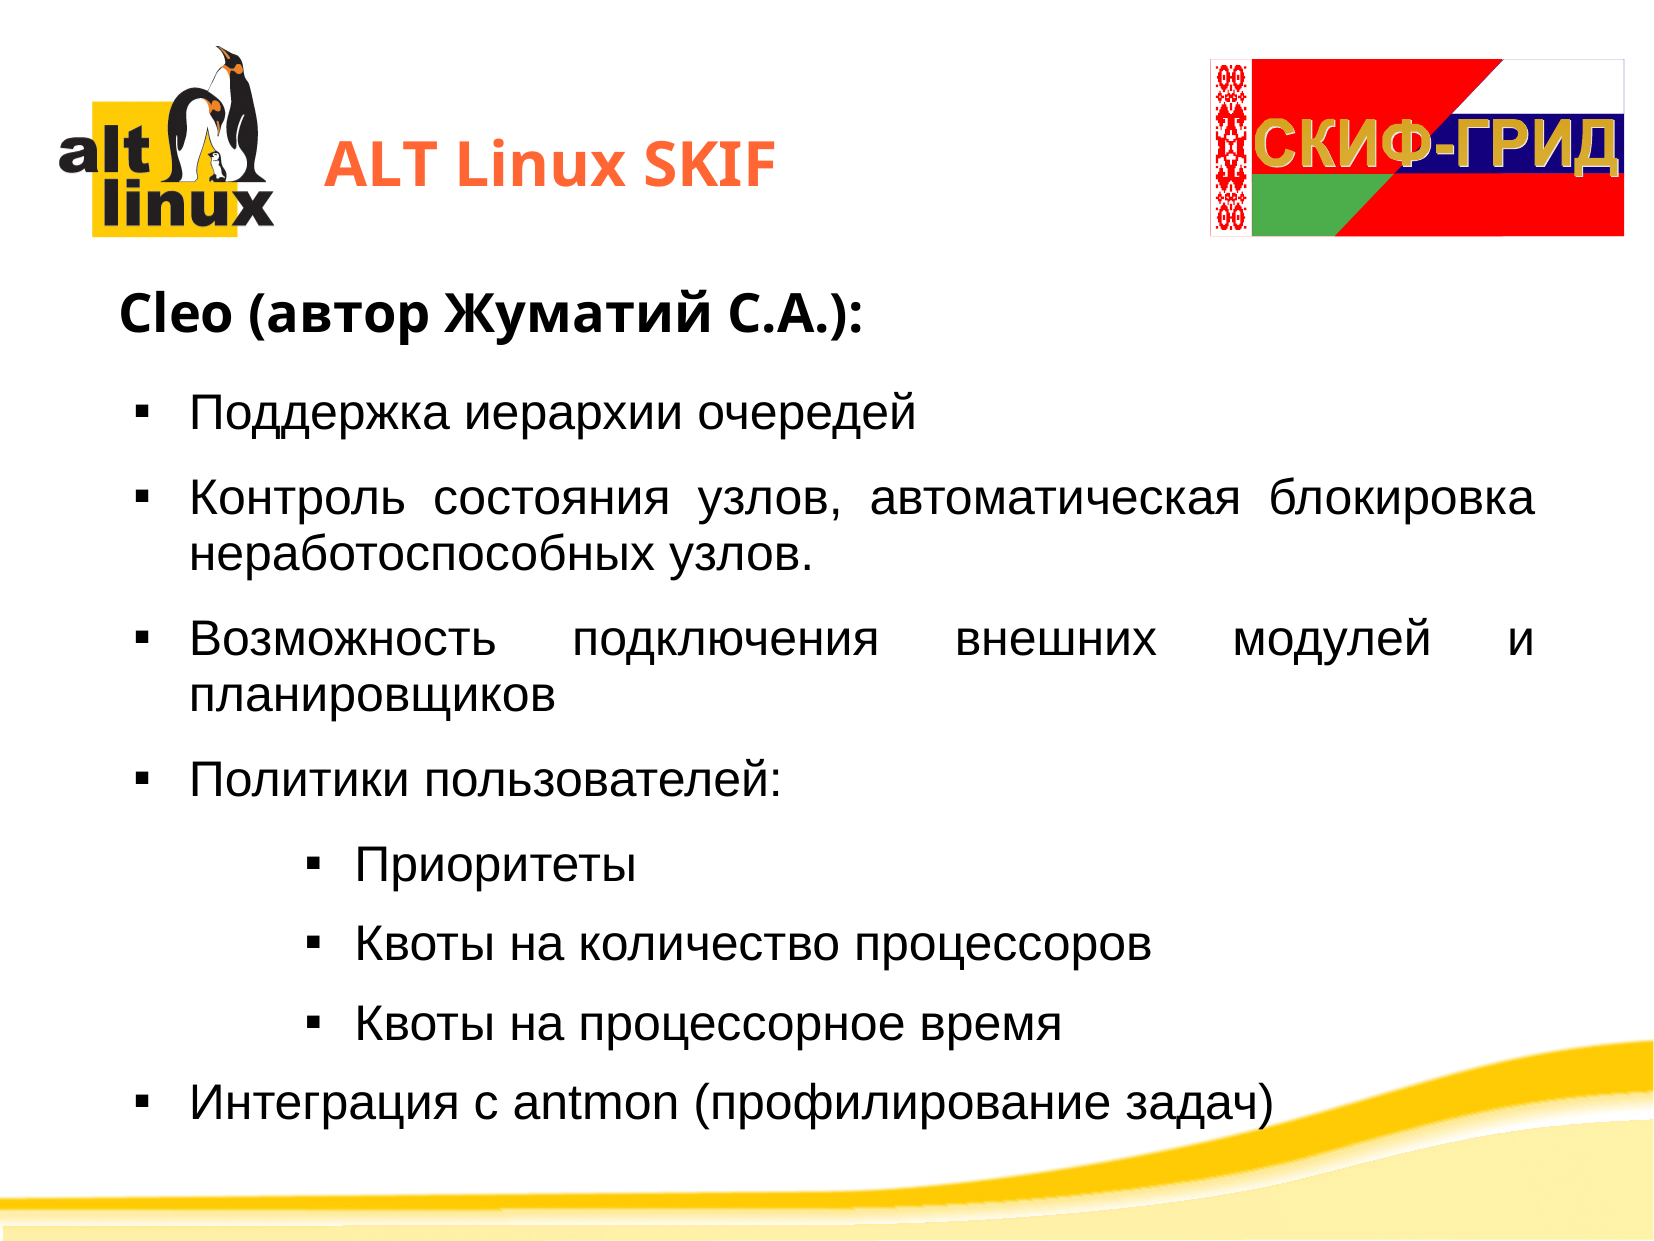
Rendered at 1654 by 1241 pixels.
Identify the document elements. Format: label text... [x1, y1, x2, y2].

title ALT Linux SKIF [324, 88, 1210, 237]
picture [0, 0, 1654, 1241]
title Cleo (автор Жуматий С.А.): [118, 237, 1536, 386]
list Поддержка иерархии очередей Контроль состояния узлов, автоматическая блокировка неработоспособных узлов. Возможность подключения внешних модулей и планировщиков Политики пользователей: Приоритеты Квоты на количество процессоров Квоты на процессорное время Интеграция с antmon (профилирование задач) [118, 386, 1536, 1228]
